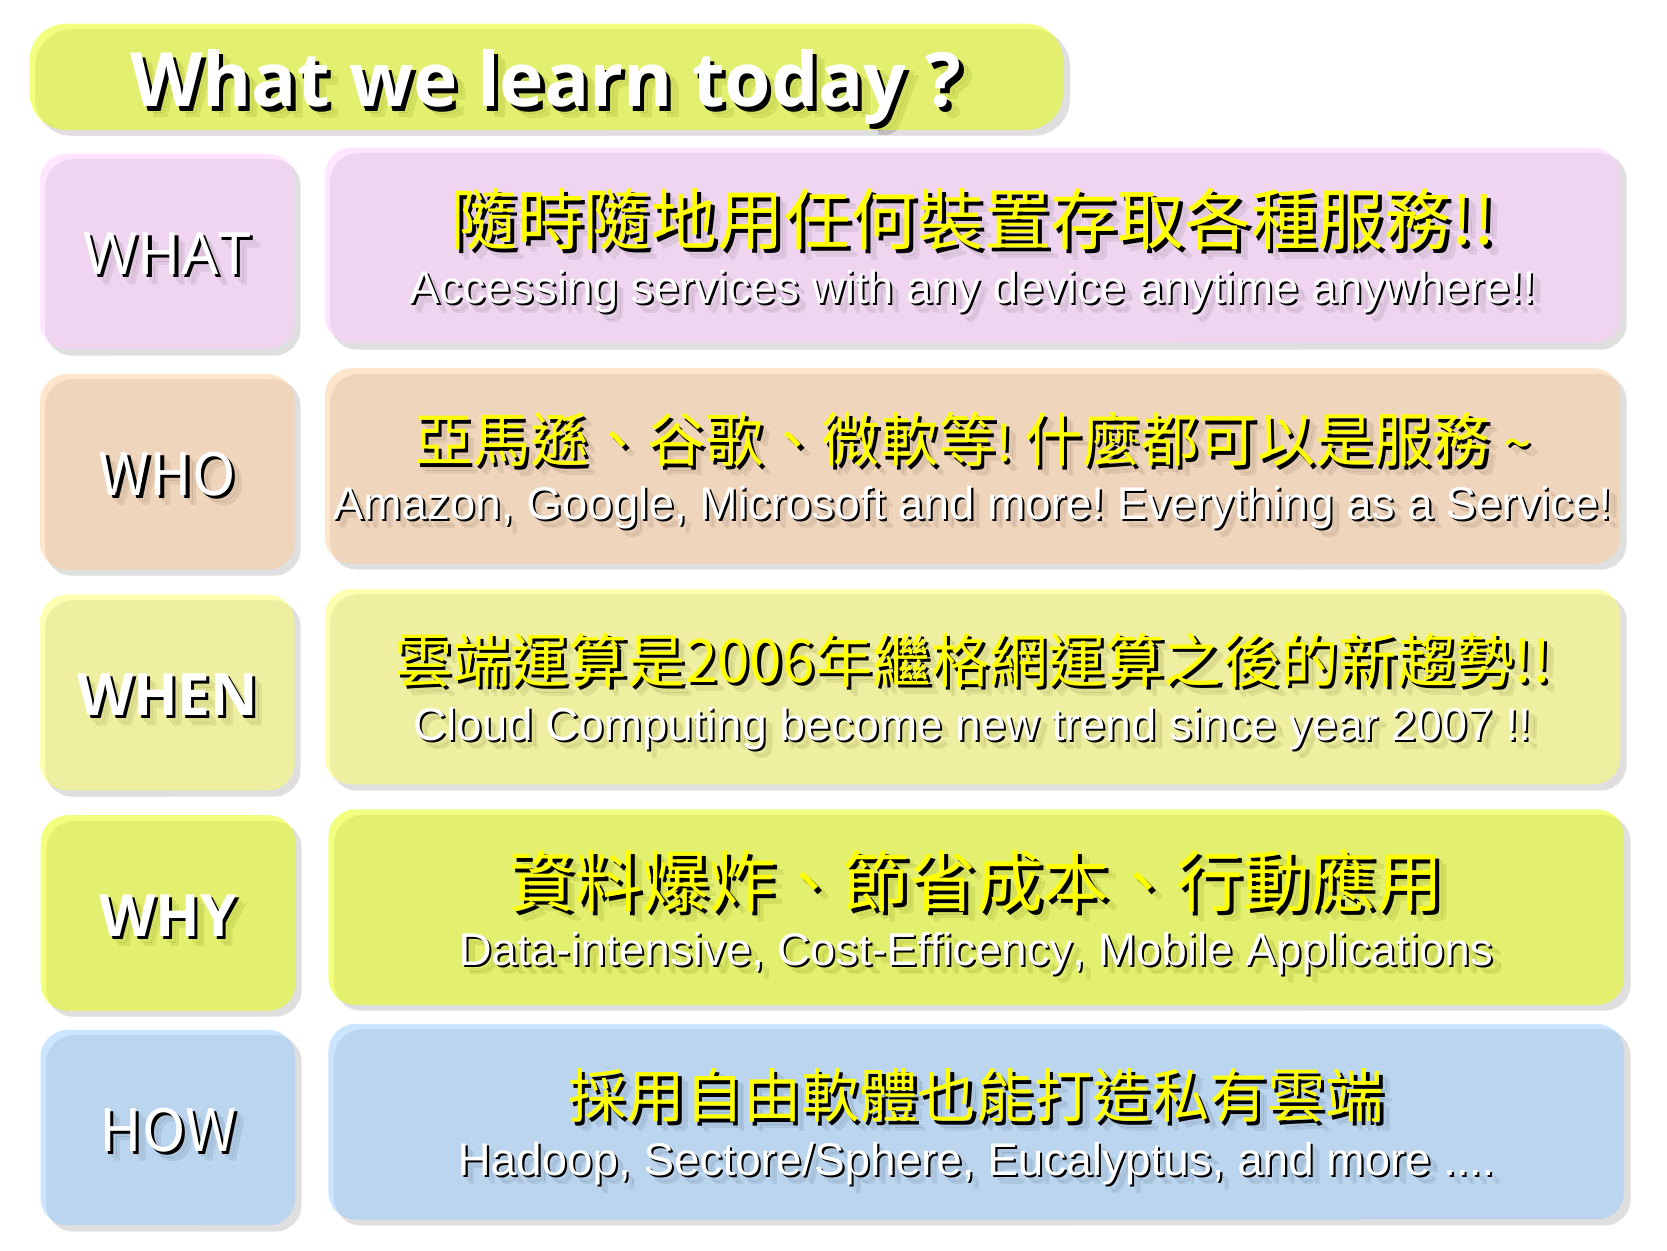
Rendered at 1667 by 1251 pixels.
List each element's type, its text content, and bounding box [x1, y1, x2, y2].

text_box WHEN [40, 594, 295, 791]
text_box WHO [40, 374, 295, 570]
text_box WHAT [40, 153, 295, 350]
text_box HOW [40, 1029, 296, 1226]
text_box 資料爆炸、節省成本、行動應用 Data-intensive, Cost-Efficency, Mobile Applications [328, 809, 1625, 1005]
text_box What we learn today ? [29, 23, 1064, 130]
text_box 雲端運算是2006年繼格網運算之後的新趨勢!! Cloud Computing become new trend since year 2007 !! [324, 588, 1621, 785]
text_box WHY [40, 815, 296, 1011]
text_box 亞馬遜、谷歌、微軟等! 什麼都可以是服務 ~ Amazon, Google, Microsoft and more! Everything as a Service! [324, 368, 1621, 564]
text_box 隨時隨地用任何裝置存取各種服務!! Accessing services with any device anytime anywhere!! [324, 147, 1621, 344]
text_box 採用自由軟體也能打造私有雲端 Hadoop, Sectore/Sphere, Eucalyptus, and more .... [328, 1023, 1625, 1220]
